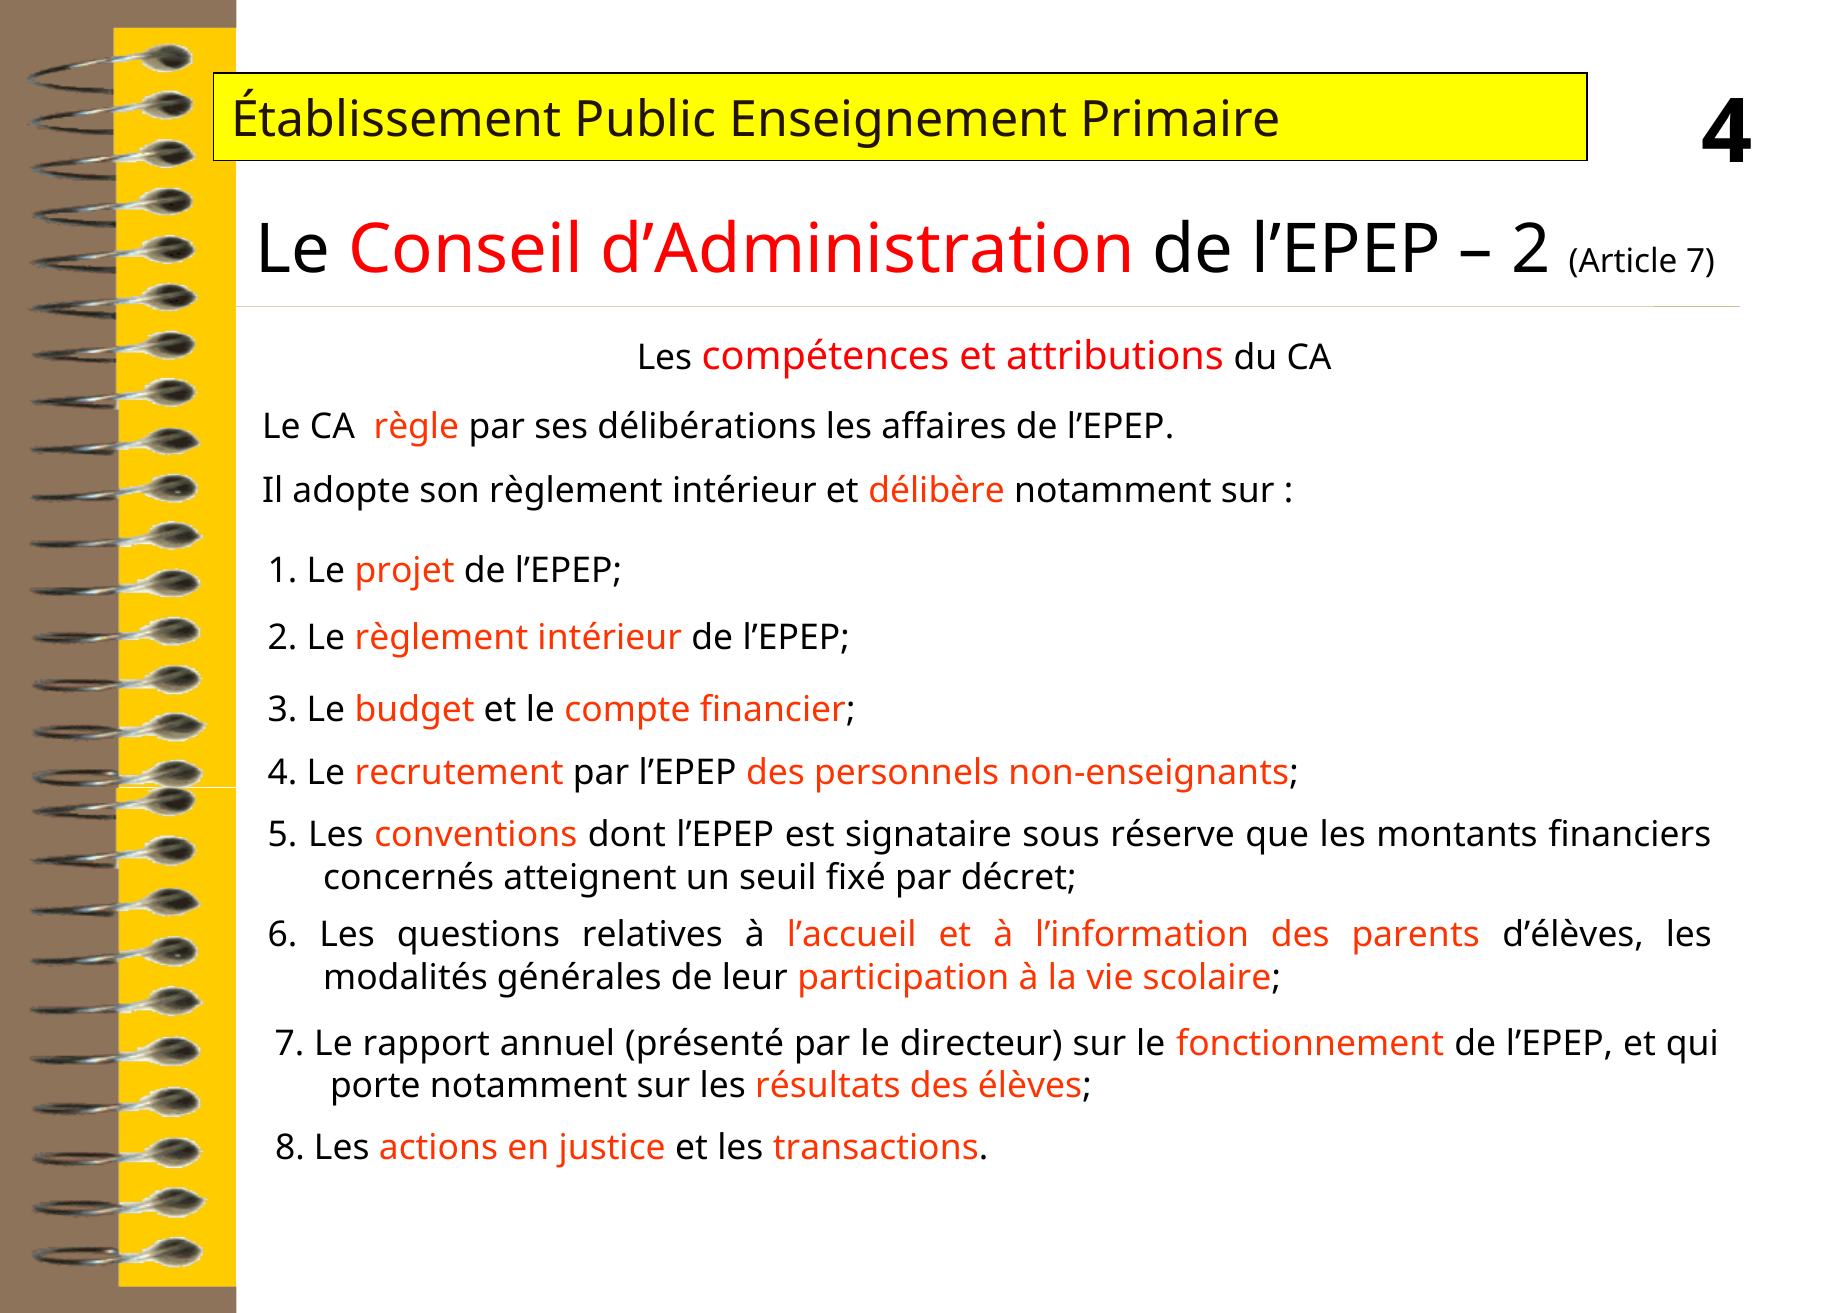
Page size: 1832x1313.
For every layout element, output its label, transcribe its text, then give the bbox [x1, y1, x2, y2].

text_box 5. Les conventions dont l’EPEP est signataire sous réserve que les montants financiers concernés atteignent un seuil fixé par décret; [249, 802, 1731, 902]
text_box 8. Les actions en justice et les transactions. [257, 1114, 1738, 1176]
text_box 2. Le règlement intérieur de l’EPEP; [249, 604, 1738, 666]
picture [0, 0, 237, 1313]
title Établissement Public Enseignement Primaire [213, 72, 1587, 161]
text_box Le CA règle par ses délibérations les affaires de l’EPEP. Il adopte son règlement intérieur et délibère notamment sur : [244, 393, 1725, 519]
text_box 4. Le recrutement par l’EPEP des personnels non-enseignants; [249, 739, 1738, 801]
text_box 3. Le budget et le compte financier; [249, 677, 1738, 738]
text_box 7. Le rapport annuel (présenté par le directeur) sur le fonctionnement de l’EPEP, et qui porte notamment sur les résultats des élèves; [256, 1010, 1737, 1114]
text_box 1. Le projet de l’EPEP; [249, 537, 1738, 599]
list Le Conseil d’Administration de l’EPEP – 2 (Article 7)‏ [237, 189, 1775, 339]
text_box 6. Les questions relatives à l’accueil et à l’information des parents d’élèves, les modalités générales de leur participation à la vie scolaire; [249, 902, 1731, 1006]
text_box Les compétences et attributions du CA [244, 320, 1725, 387]
